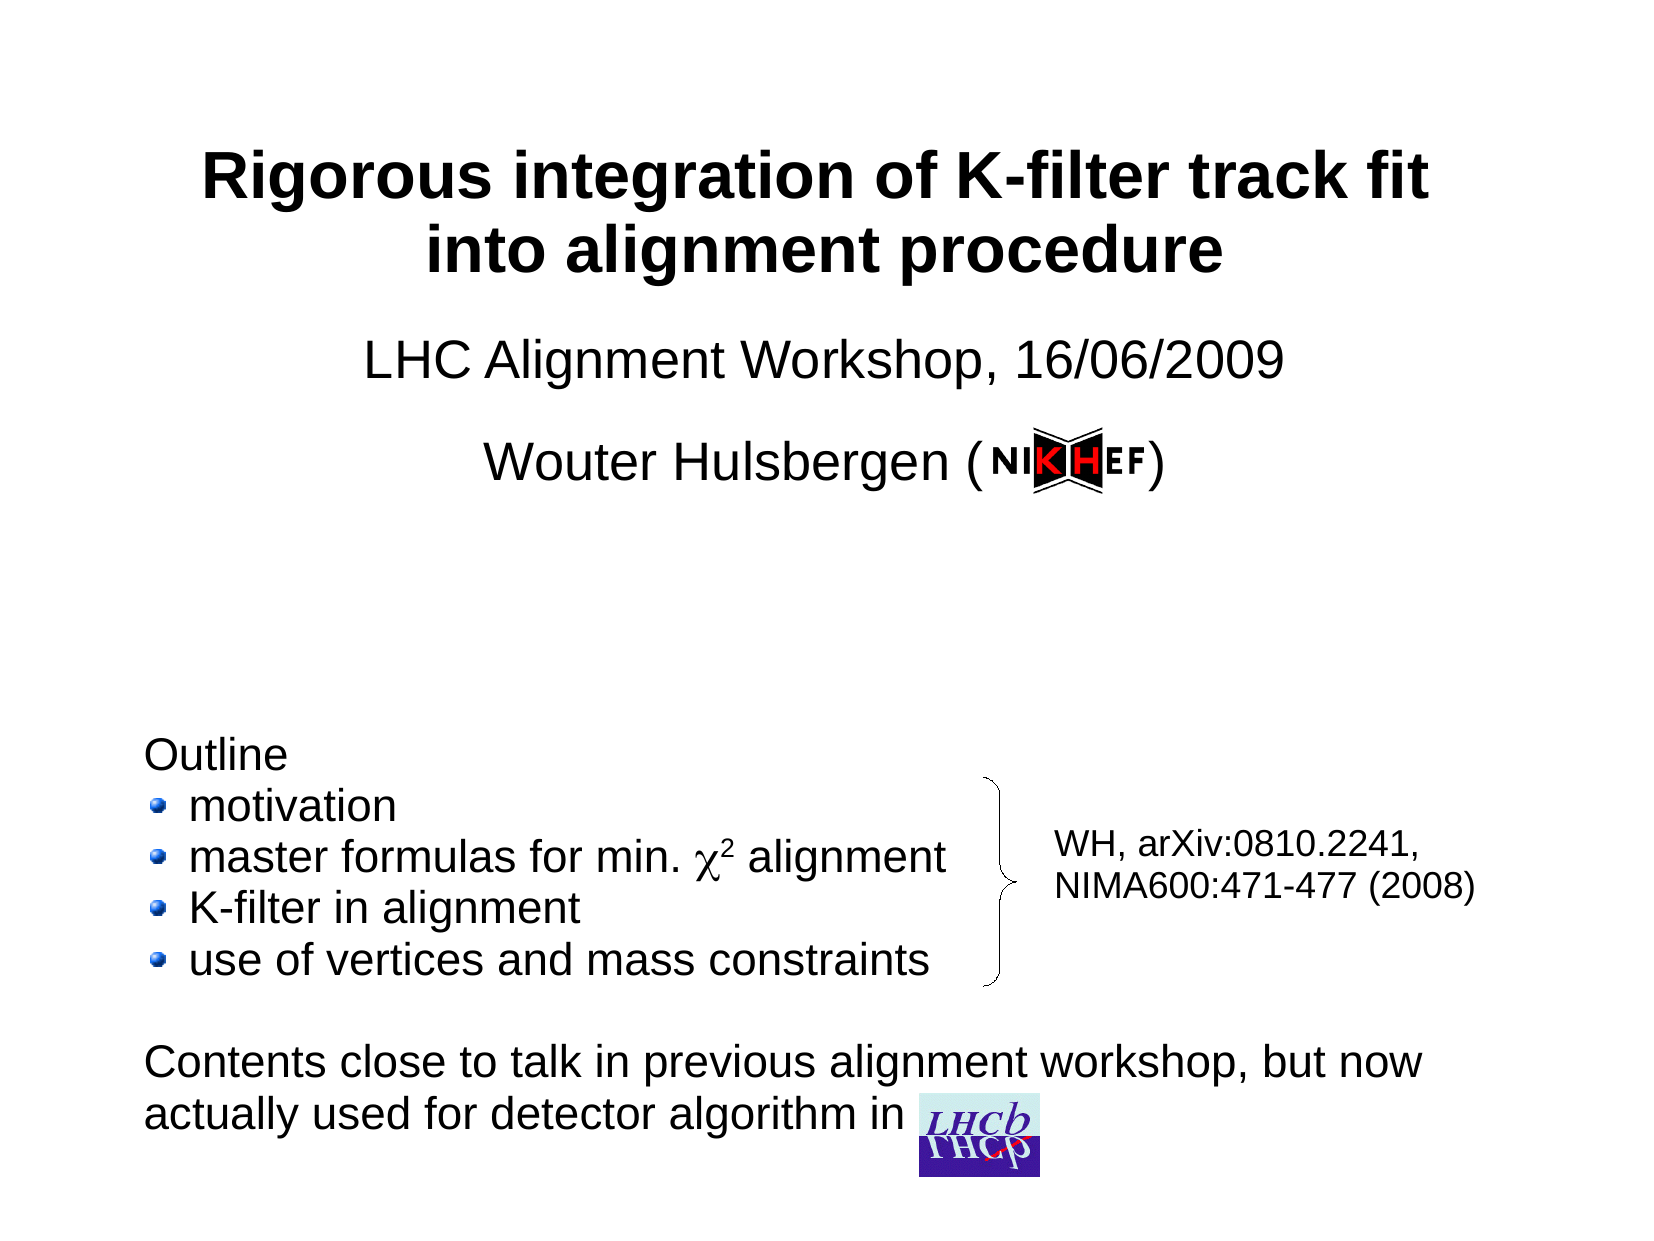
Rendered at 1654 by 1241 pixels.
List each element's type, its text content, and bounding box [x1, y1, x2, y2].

text_box WH, arXiv:0810.2241, NIMA600:471-477 (2008) [1054, 822, 1478, 916]
picture [919, 1093, 1040, 1177]
text_box Outline motivation master formulas for min. 2 alignment K-filter in alignment use of vertices and mass constraints Contents close to talk in previous alignment workshop, but now actually used for detector algorithm in LHCb [128, 721, 1564, 1155]
text_box Rigorous integration of K-filter track fit into alignment procedure LHC Alignment Workshop, 16/06/2009 Wouter Hulsbergen ( ) [186, 130, 1467, 500]
picture [993, 427, 1144, 494]
